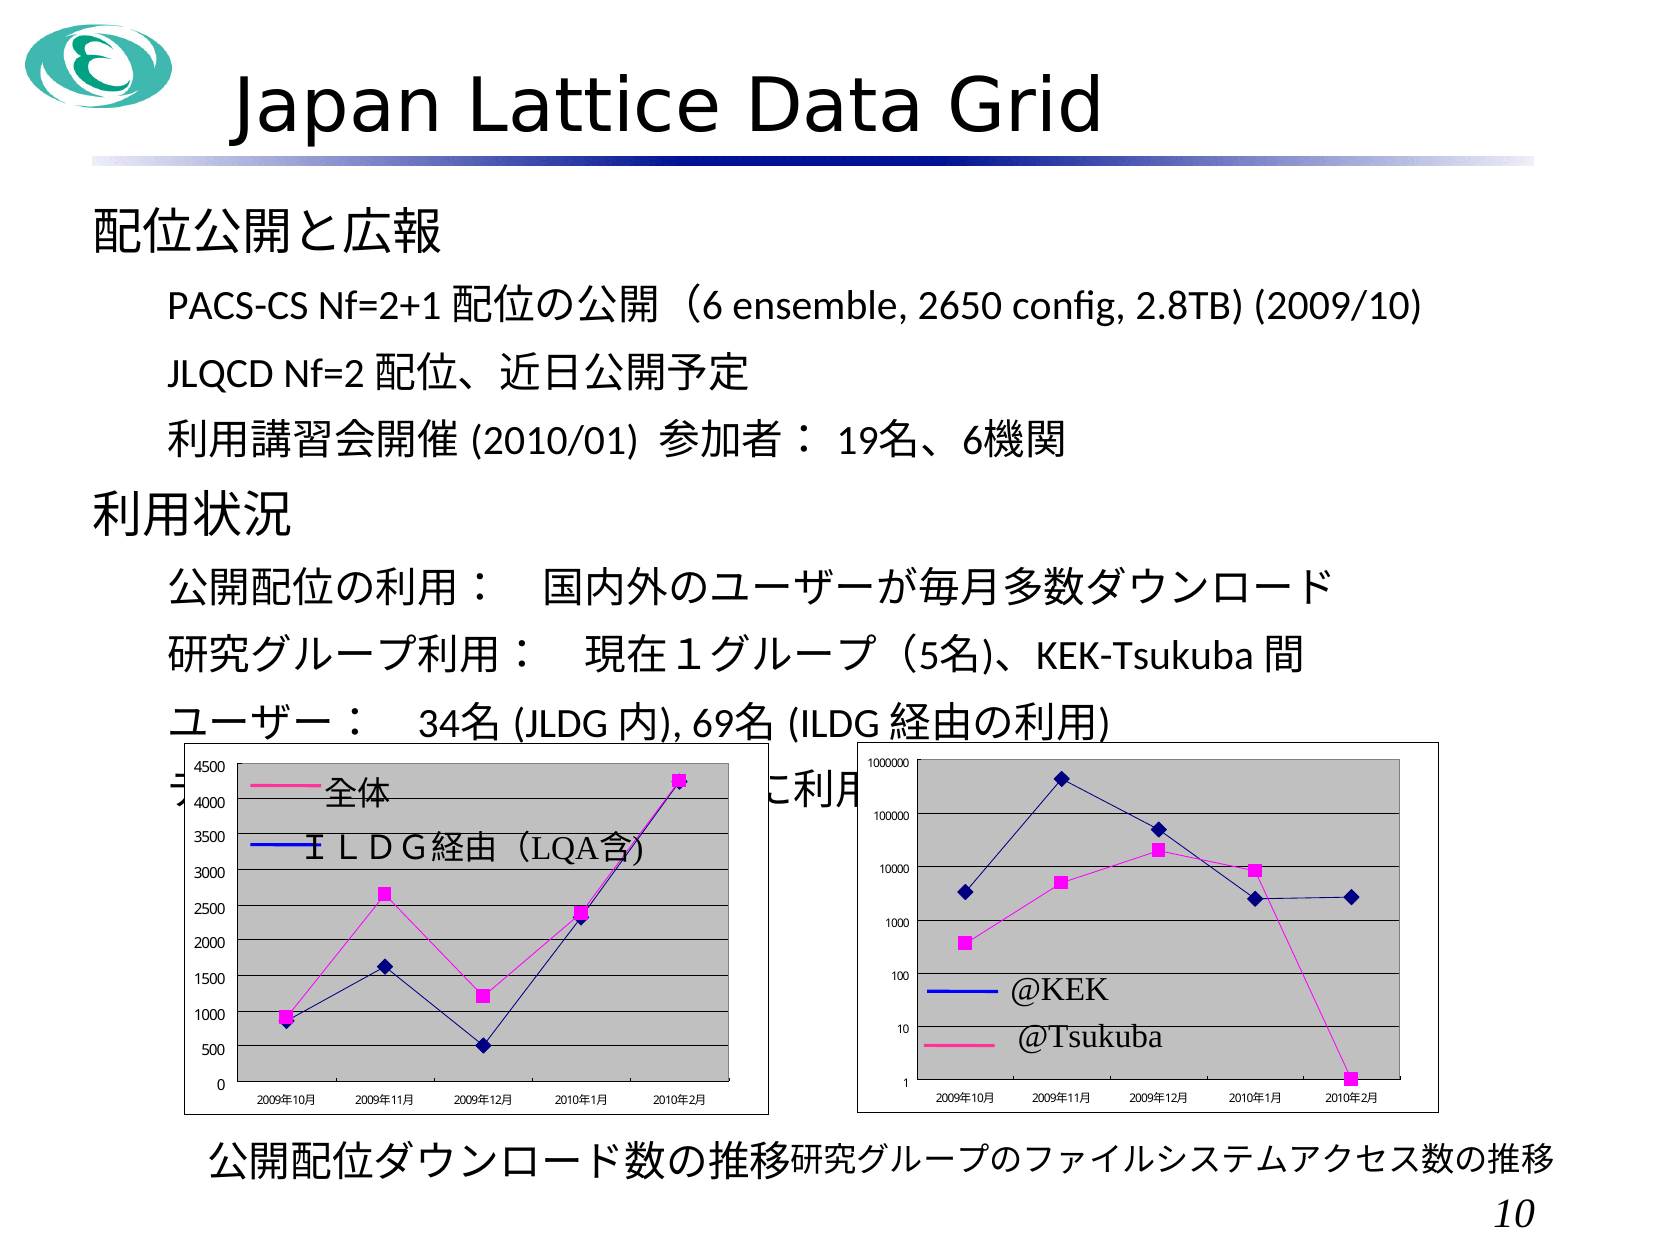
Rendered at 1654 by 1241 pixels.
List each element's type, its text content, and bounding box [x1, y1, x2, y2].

text_box 配位公開と広報 PACS-CS Nf=2+1 配位の公開（6 ensemble, 2650 config, 2.8TB) (2009/10)‏ JLQCD Nf=2 配位、近日公開予定 利用講習会開催 (2010/01) 参加者： 19名、6機関 利用状況 公開配位の利用： 国内外のユーザーが毎月多数ダウンロード 研究グループ利用： 現在１グループ（5名)、KEK-Tsukuba 間 ユーザー： 34名 (JLDG 内), 69名 (ILDG 経由の利用)‏ ディスク： 96TB、内44% が既に利用されている。125TB 追加予定 [77, 188, 1472, 768]
chart [179, 738, 773, 1119]
text_box @KEK [995, 962, 1125, 1016]
chart [852, 738, 1444, 1117]
title Japan Lattice Data Grid [233, 1, 1338, 188]
text_box 公開配位ダウンロード数の推移 [192, 1123, 807, 1197]
text_box ＩＬＤＧ経由（LQA含)‏ [283, 816, 659, 877]
text_box @Tsukuba [1002, 1009, 1179, 1063]
picture [1338, 156, 1534, 166]
text_box 研究グループのファイルシステムアクセス数の推移 [807, 1128, 1570, 1189]
picture [92, 156, 233, 166]
picture [19, 16, 178, 116]
text_box 全体 [309, 761, 406, 823]
